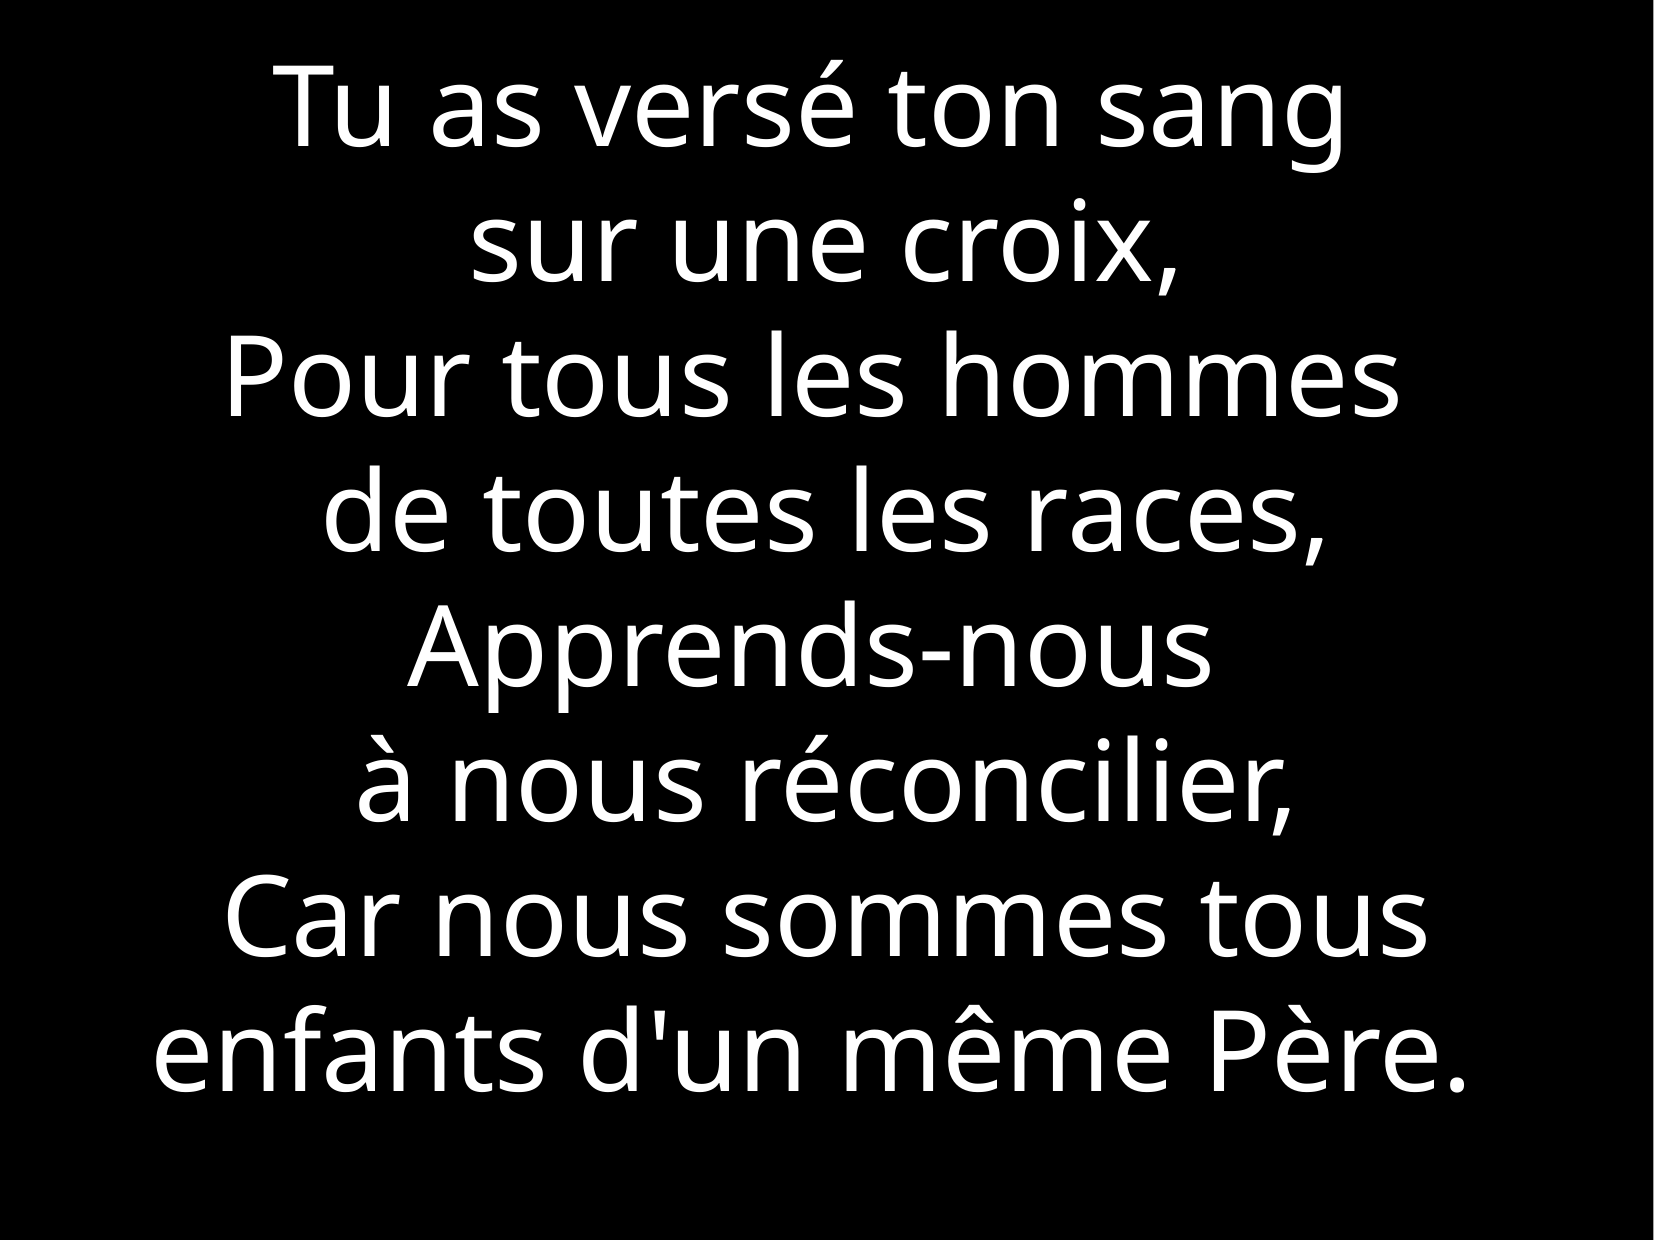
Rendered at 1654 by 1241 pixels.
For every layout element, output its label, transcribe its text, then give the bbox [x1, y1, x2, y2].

title Tu as versé ton sang sur une croix, Pour tous les hommes de toutes les races, Apprends-nous à nous réconcilier, Car nous sommes tous enfants d'un même Père. [45, 73, 1609, 1211]
